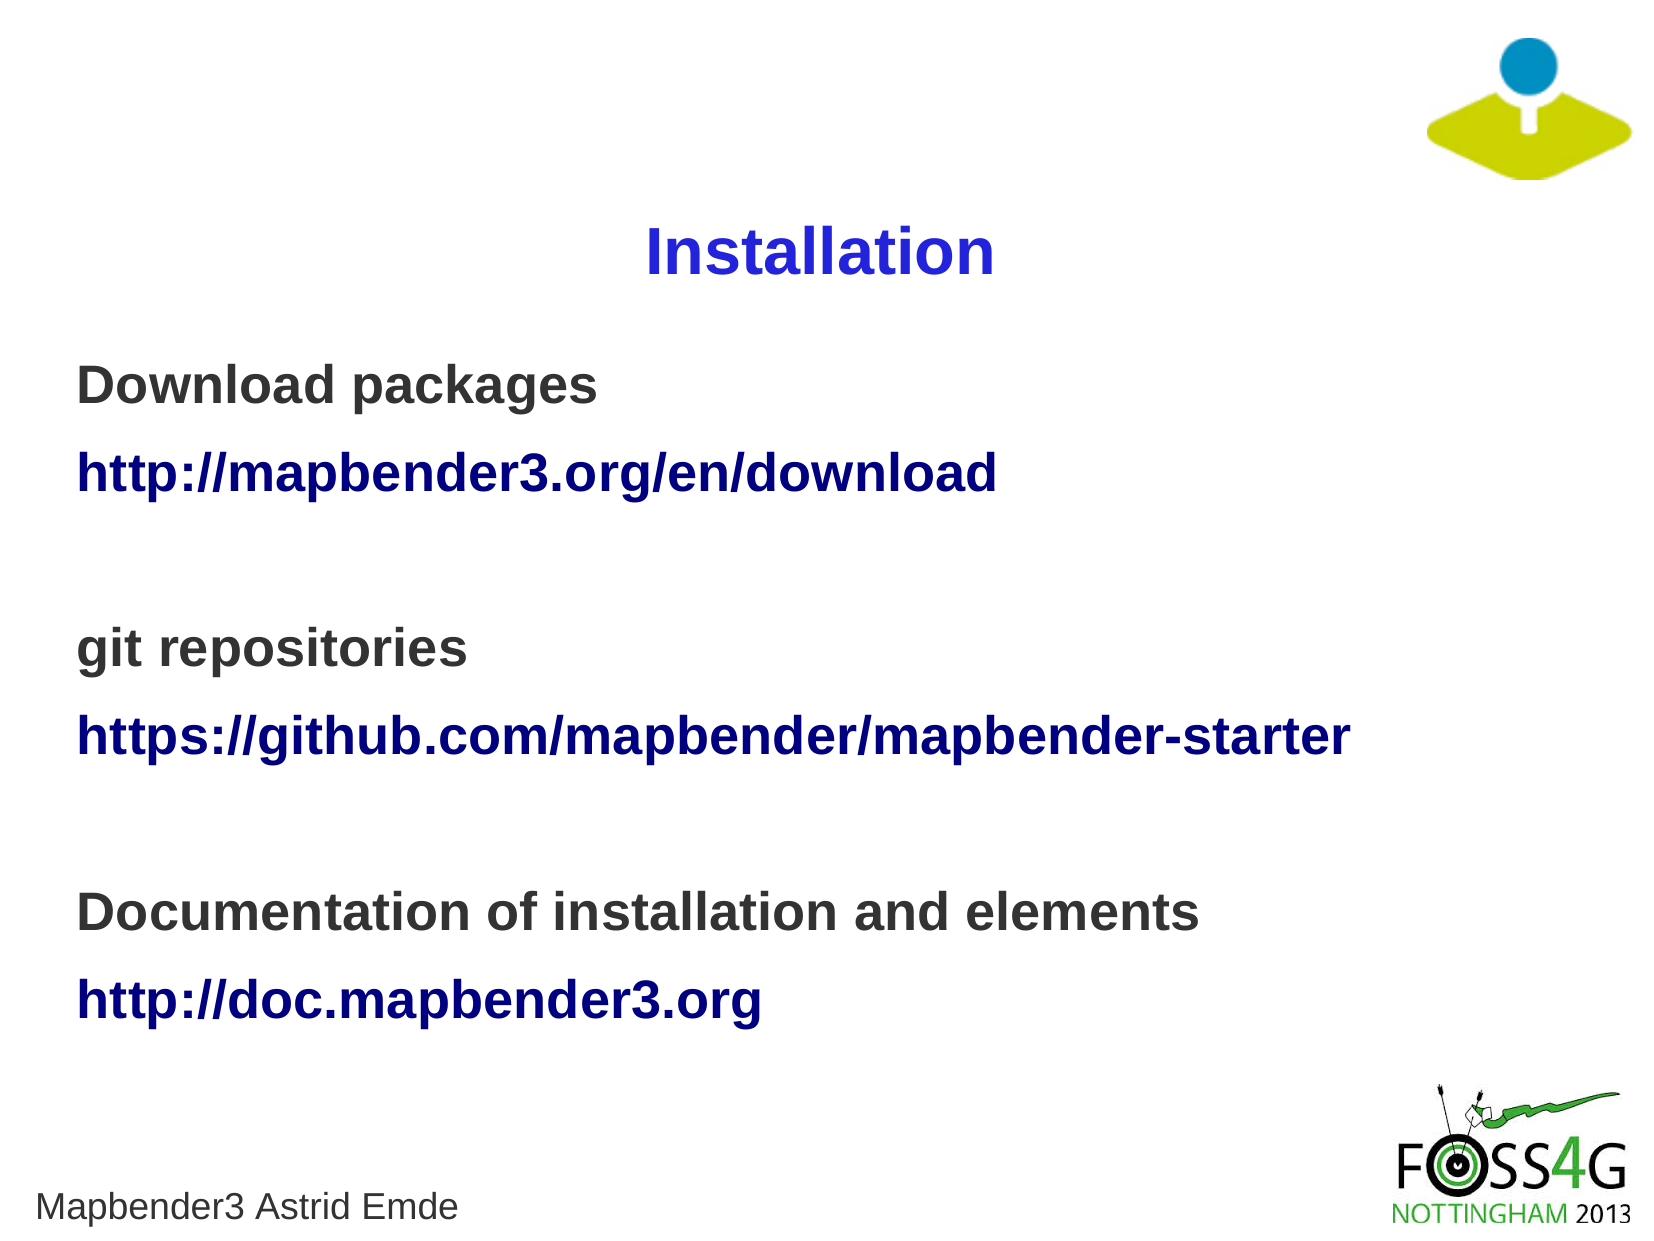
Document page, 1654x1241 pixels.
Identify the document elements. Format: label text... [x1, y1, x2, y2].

picture [1565, 1084, 1630, 1223]
picture [1427, 38, 1636, 180]
list Download packages http://mapbender3.org/en/download git repositories https://github.com/mapbender/mapbender-starter Documentation of installation and elements http://doc.mapbender3.org [76, 354, 1565, 1241]
title Installation [76, 177, 1565, 325]
